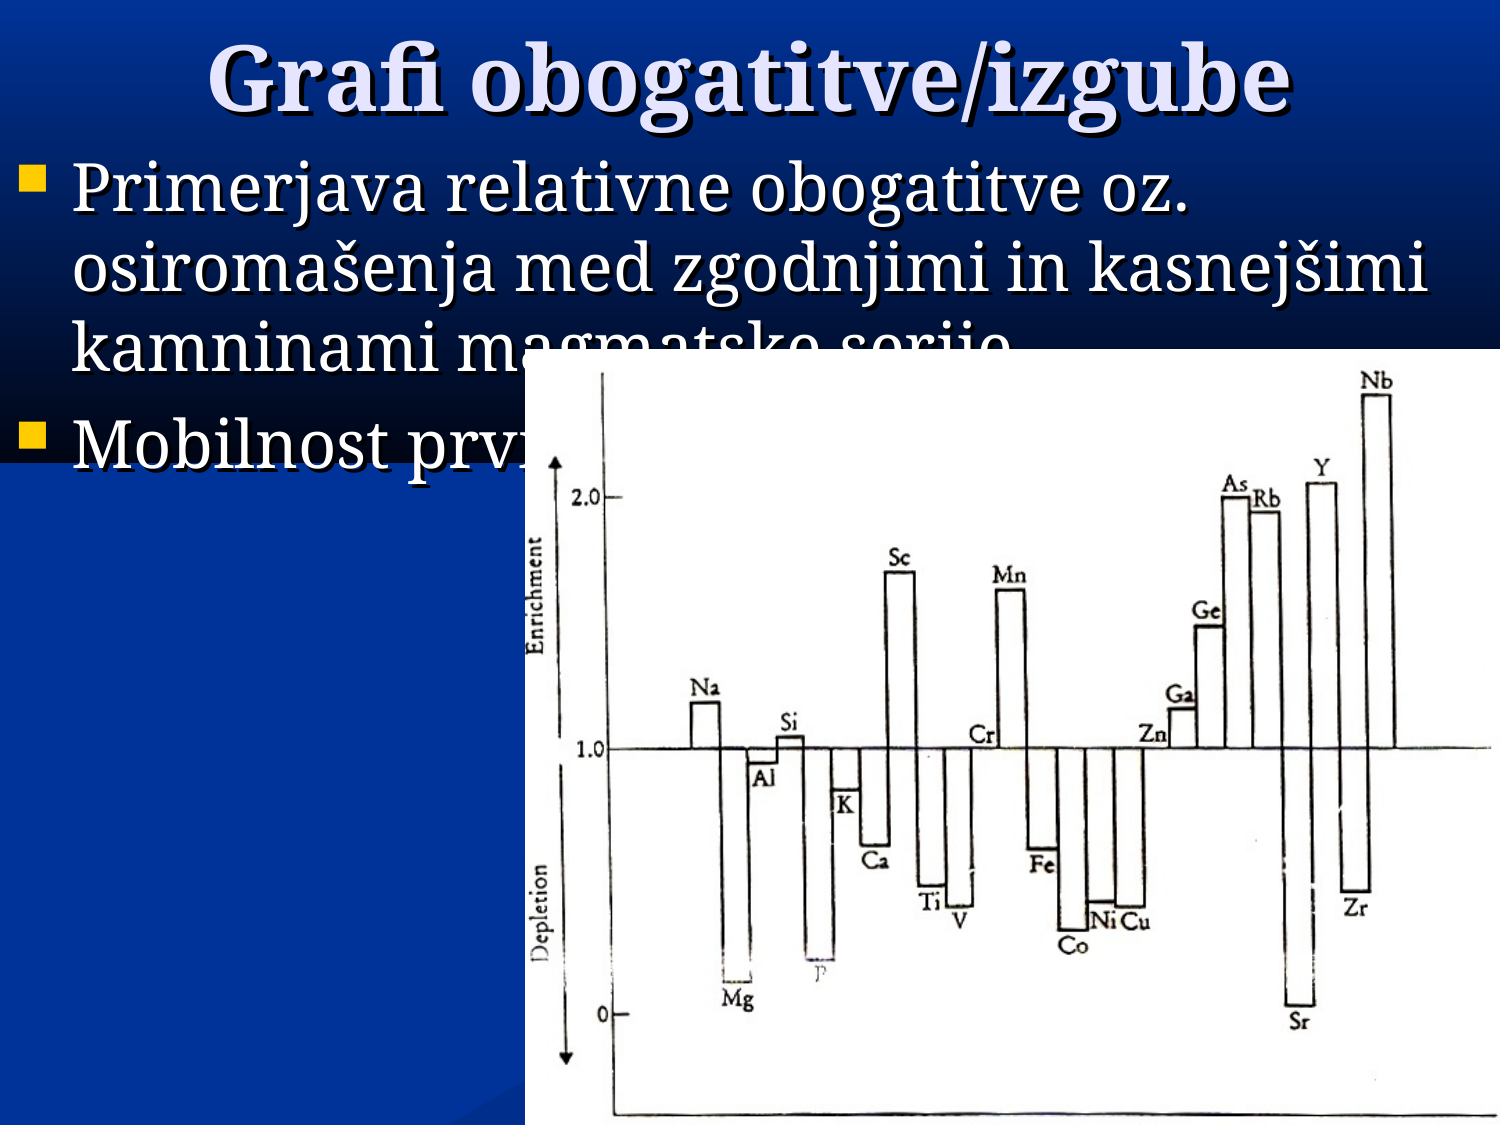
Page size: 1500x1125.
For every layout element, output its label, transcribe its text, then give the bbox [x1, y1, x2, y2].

list Primerjava relativne obogatitve oz. osiromašenja med zgodnjimi in kasnejšimi kamninami magmatske serije. Mobilnost prvin. [0, 137, 1500, 516]
picture [525, 349, 1500, 1125]
title Grafi obogatitve/izgube [75, 0, 1426, 137]
